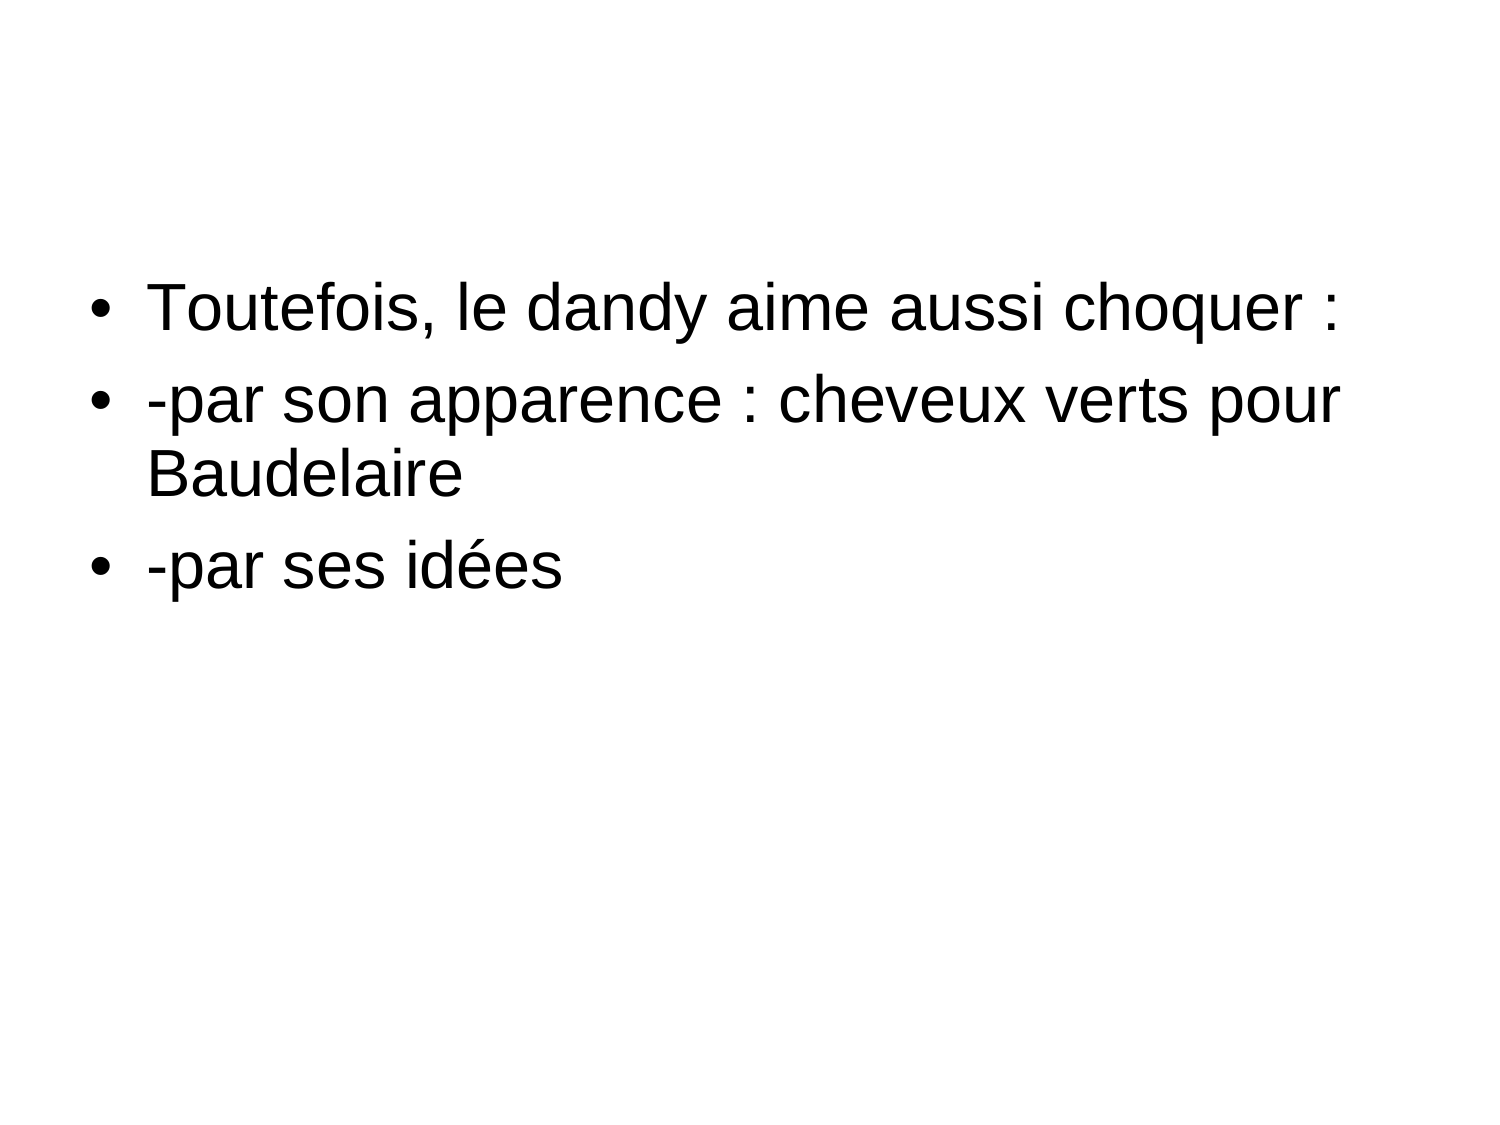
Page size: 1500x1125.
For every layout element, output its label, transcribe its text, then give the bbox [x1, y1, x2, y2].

list Toutefois, le dandy aime aussi choquer : -par son apparence : cheveux verts pour Baudelaire -par ses idées [75, 262, 1426, 1006]
